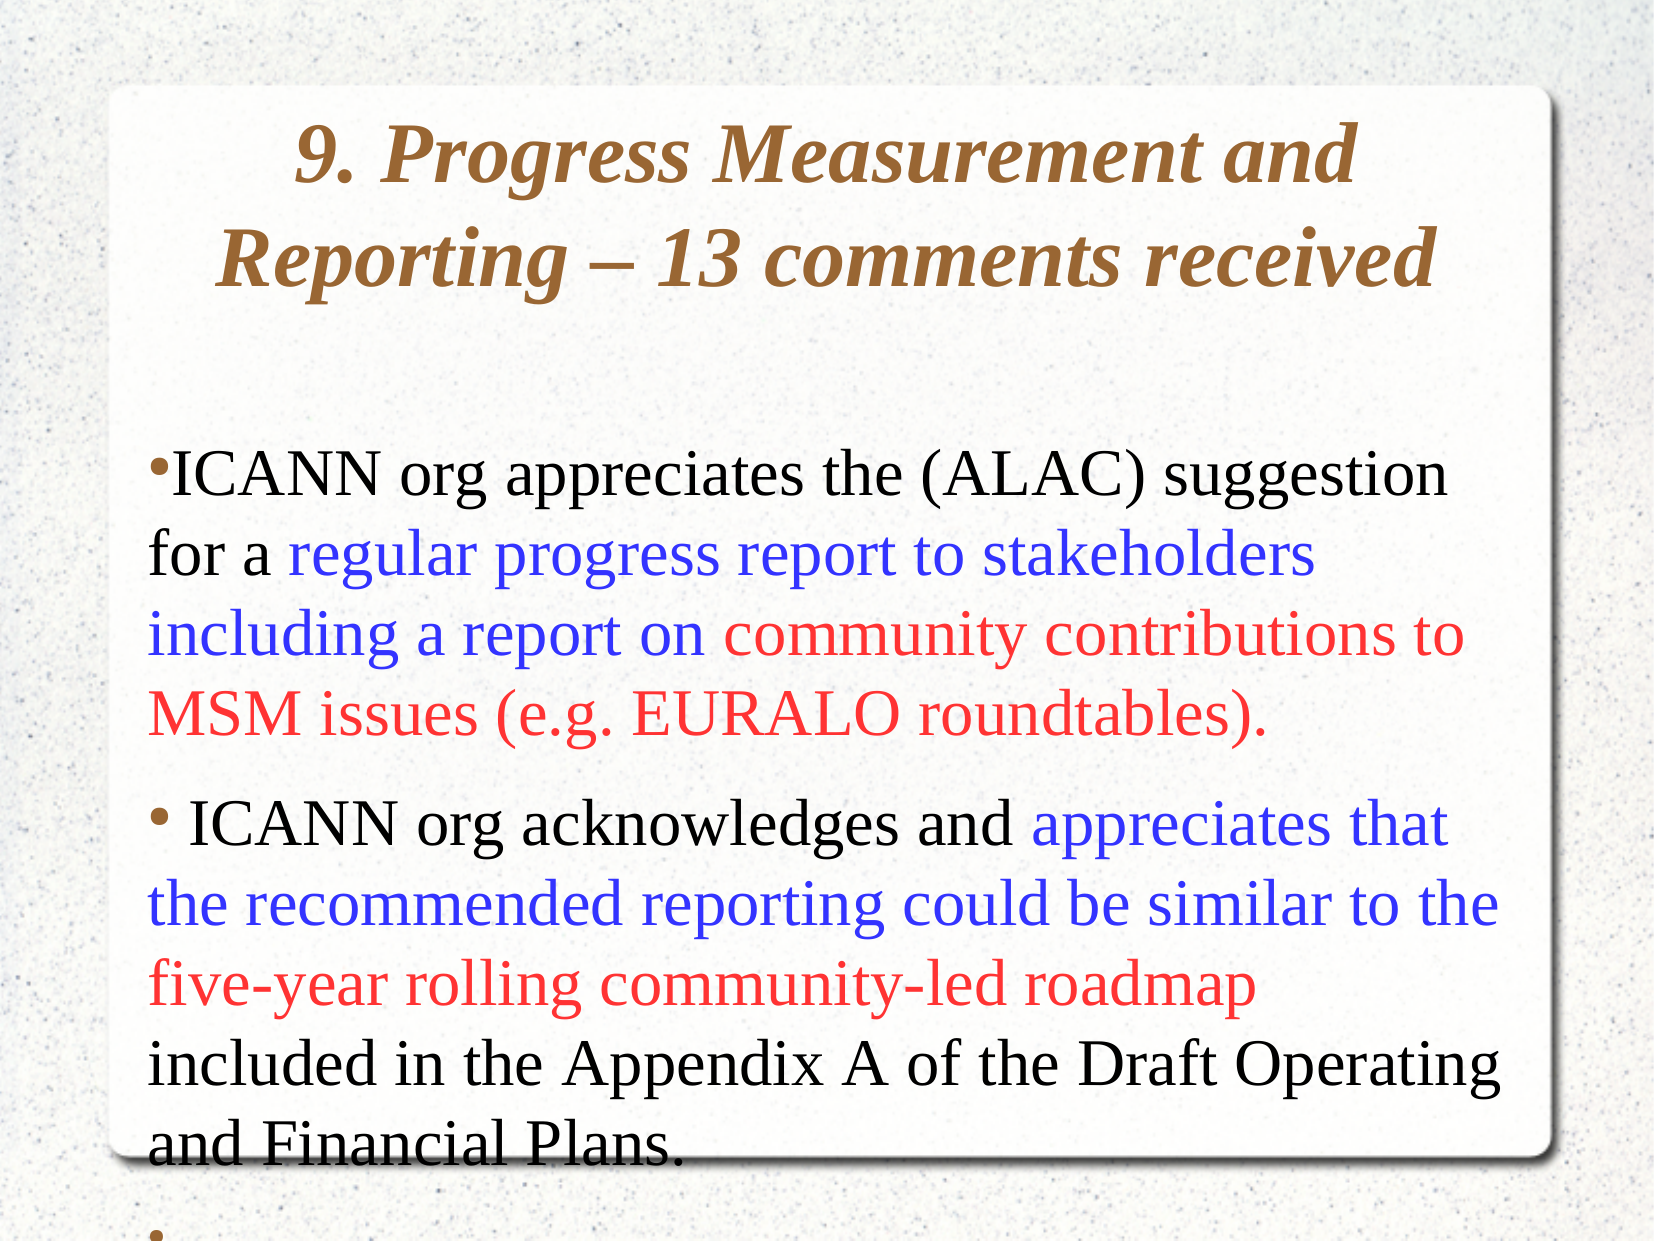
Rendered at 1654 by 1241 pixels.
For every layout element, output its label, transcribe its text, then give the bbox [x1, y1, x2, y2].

title 9. Progress Measurement and Reporting – 13 comments received [118, 96, 1536, 304]
list ICANN org appreciates the (ALAC) suggestion for a regular progress report to stakeholders including a report on community contributions to MSM issues (e.g. EURALO roundtables). ICANN org acknowledges and appreciates that the recommended reporting could be similar to the five-year rolling community-led roadmap included in the Appendix A of the Draft Operating and Financial Plans. [147, 319, 1506, 1205]
